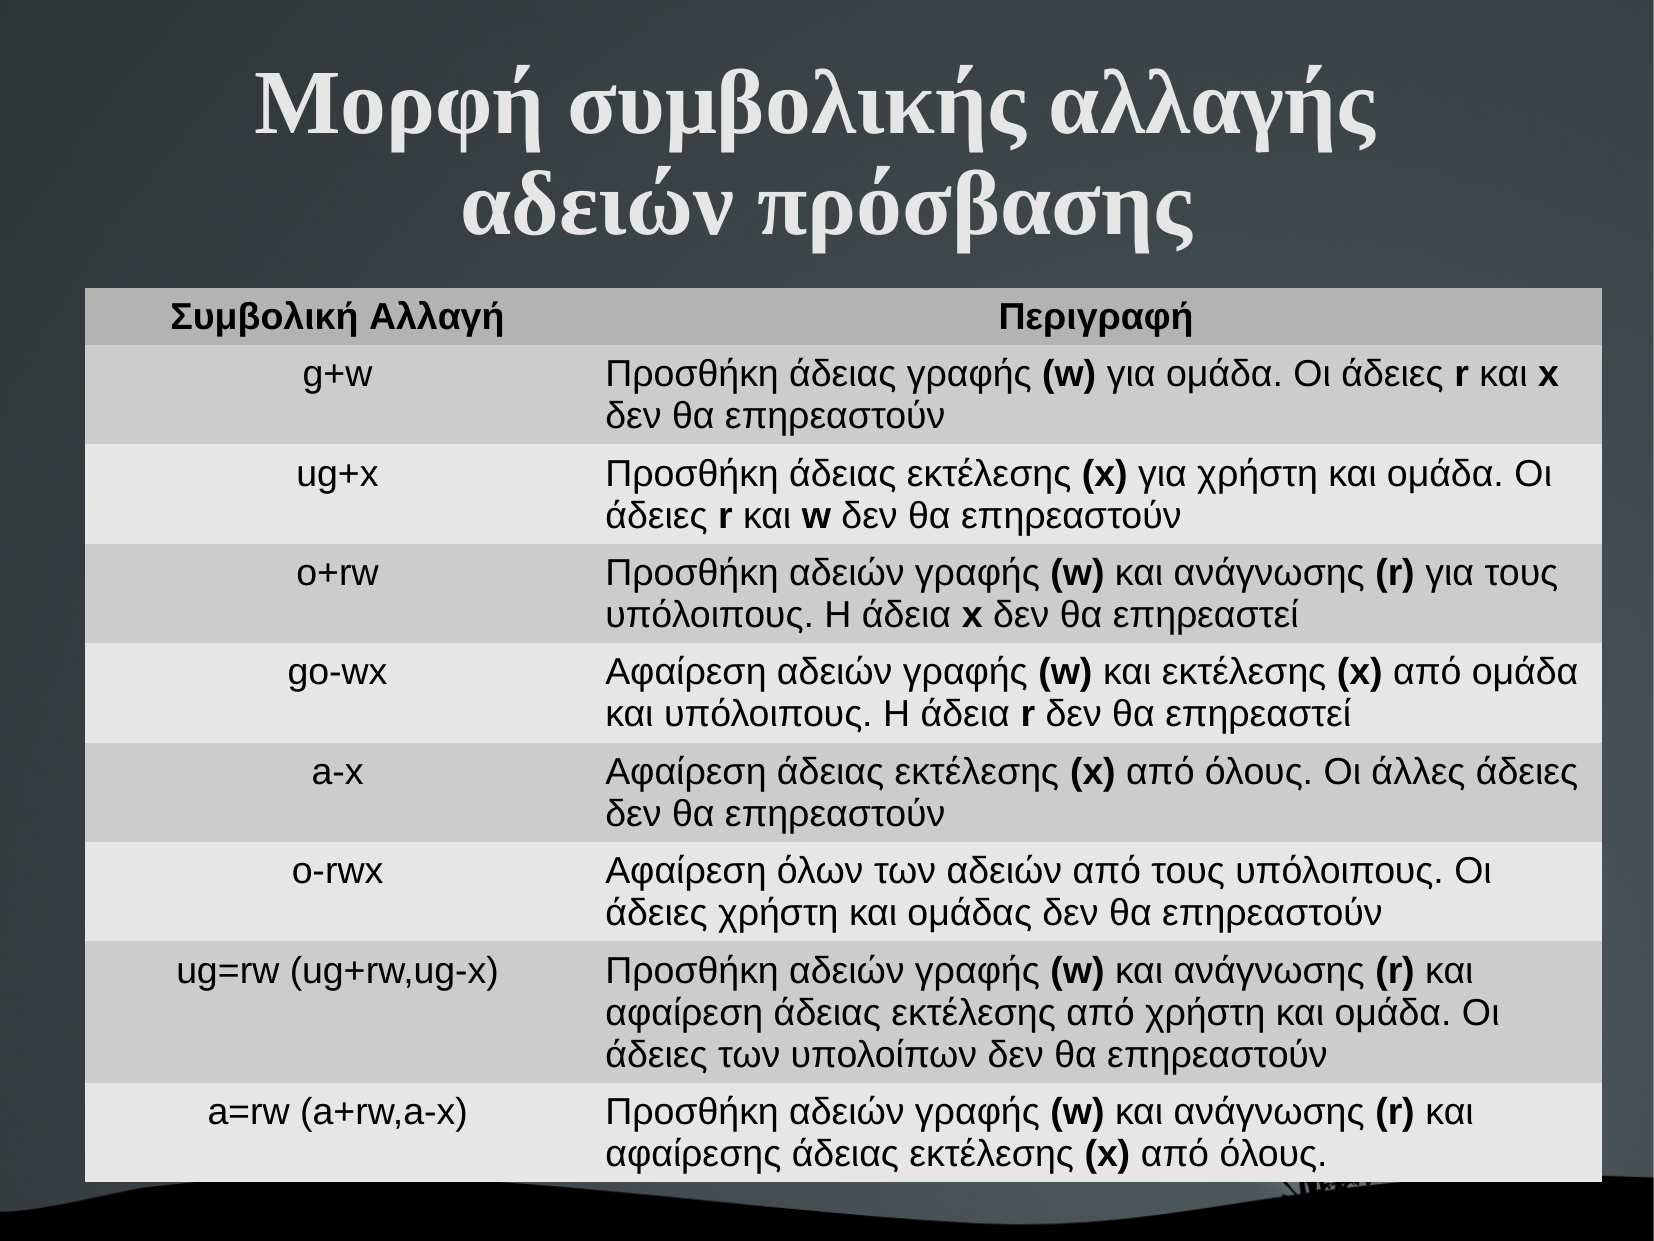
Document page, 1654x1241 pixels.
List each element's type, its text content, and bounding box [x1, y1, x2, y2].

table_cell ug+x [85, 444, 591, 544]
table_cell Προσθήκη αδειών γραφής (w) και ανάγνωσης (r) και αφαίρεσης άδειας εκτέλεσης (x) από όλους. [591, 1083, 1602, 1182]
table_cell Αφαίρεση αδειών γραφής (w) και εκτέλεσης (x) από ομάδα και υπόλοιπους. Η άδεια r δεν θα επηρεαστεί [591, 643, 1602, 743]
title Μορφή συμβολικής αλλαγής αδειών πρόσβασης [82, 33, 1571, 273]
table_cell g+w [85, 345, 591, 444]
table_header Περιγραφή [591, 288, 1602, 345]
table_cell ug=rw (ug+rw,ug-x) [85, 941, 591, 1083]
table_cell Προσθήκη άδειας εκτέλεσης (x) για χρήστη και ομάδα. Οι άδειες r και w δεν θα επηρεαστούν [591, 444, 1602, 544]
table_cell o+rw [85, 544, 591, 643]
table_cell a-x [85, 743, 591, 842]
table_cell Αφαίρεση όλων των αδειών από τους υπόλοιπους. Οι άδειες χρήστη και ομάδας δεν θα επηρεαστούν [591, 842, 1602, 941]
table_cell o-rwx [85, 842, 591, 941]
table_cell Προσθήκη αδειών γραφής (w) και ανάγνωσης (r) και αφαίρεση άδειας εκτέλεσης από χρήστη και ομάδα. Οι άδειες των υπολοίπων δεν θα επηρεαστούν [591, 941, 1602, 1083]
table_cell a=rw (a+rw,a-x) [85, 1083, 591, 1182]
table_cell go-wx [85, 643, 591, 743]
table_header Συμβολική Αλλαγή [85, 288, 591, 345]
table_cell Προσθήκη αδειών γραφής (w) και ανάγνωσης (r) για τους υπόλοιπους. Η άδεια x δεν θα επηρεαστεί [591, 544, 1602, 643]
table_cell Αφαίρεση άδειας εκτέλεσης (x) από όλους. Οι άλλες άδειες δεν θα επηρεαστούν [591, 743, 1602, 842]
table_cell Προσθήκη άδειας γραφής (w) για ομάδα. Οι άδειες r και x δεν θα επηρεαστούν [591, 345, 1602, 444]
picture [0, 0, 1654, 1241]
